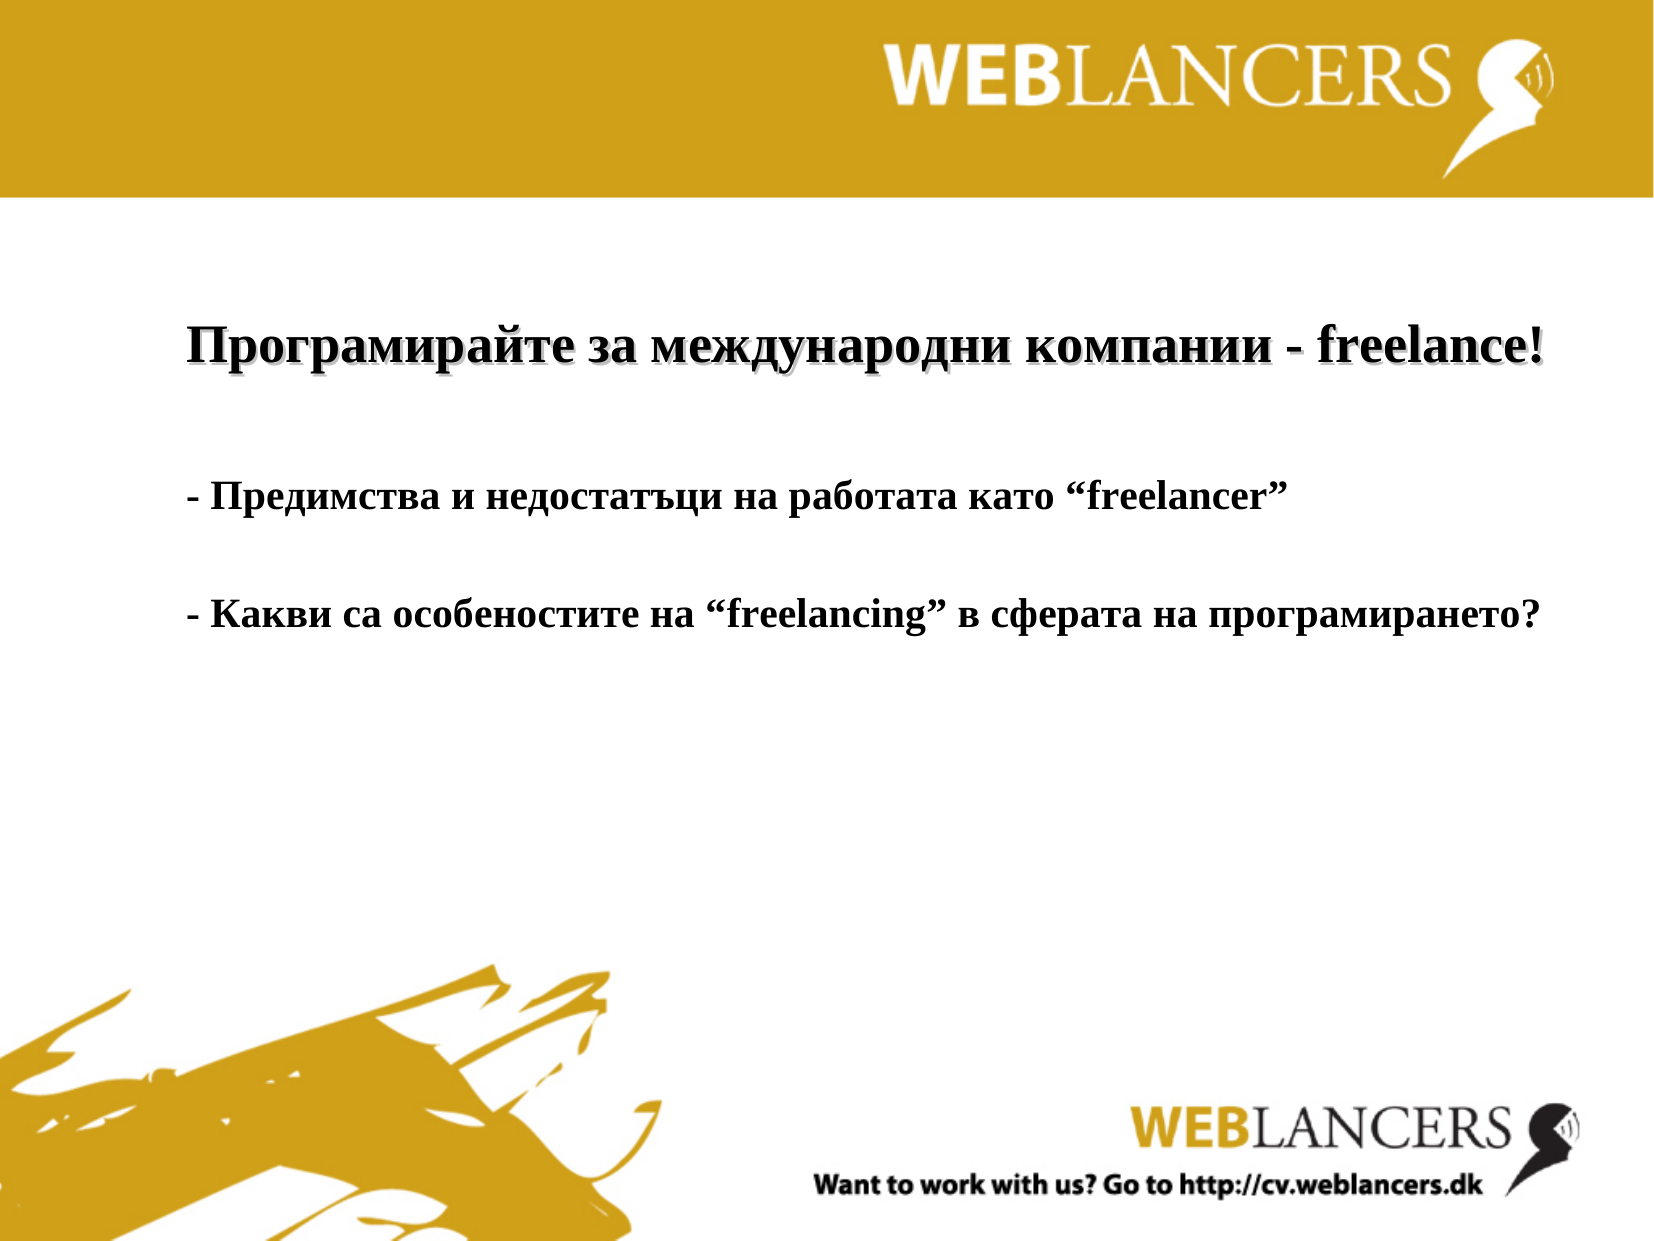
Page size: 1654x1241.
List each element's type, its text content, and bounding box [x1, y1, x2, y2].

picture [0, 0, 1654, 1241]
text_box Програмирайте за международни компании - freelance! [171, 307, 1563, 384]
text_box - Предимства и недостатъци на работата като “freelancer” [171, 464, 1302, 528]
text_box - Какви са особеностите на “freelancing” в сферата на програмирането? [171, 583, 1556, 646]
